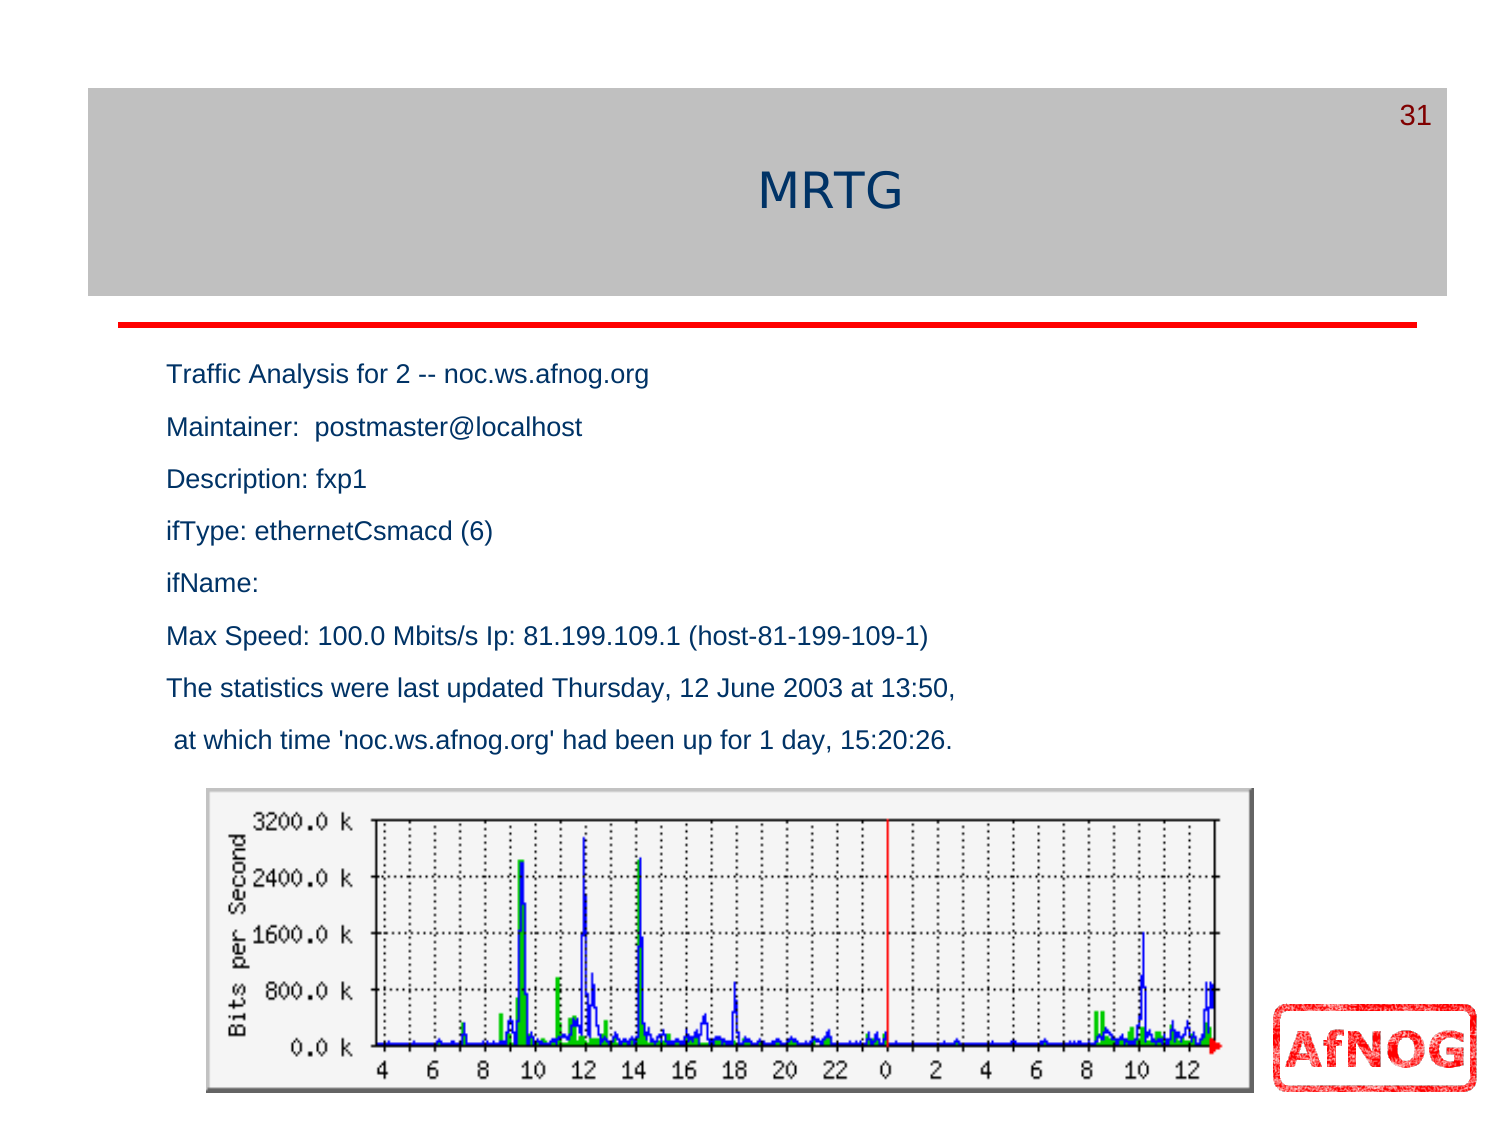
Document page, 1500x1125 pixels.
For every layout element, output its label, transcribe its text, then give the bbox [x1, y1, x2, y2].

picture [206, 788, 1254, 1093]
text_box Traffic Analysis for 2 -- noc.ws.afnog.org Maintainer: postmaster@localhost Description: fxp1 ifType: ethernetCsmacd (6) ifName: Max Speed: 100.0 Mbits/s Ip: 81.199.109.1 (host-81-199-109-1) The statistics were last updated Thursday, 12 June 2003 at 13:50, at which time 'noc.ws.afnog.org' had been up for 1 day, 15:20:26. [151, 344, 1355, 813]
title MRTG [225, 99, 1437, 289]
picture [1273, 1003, 1477, 1092]
